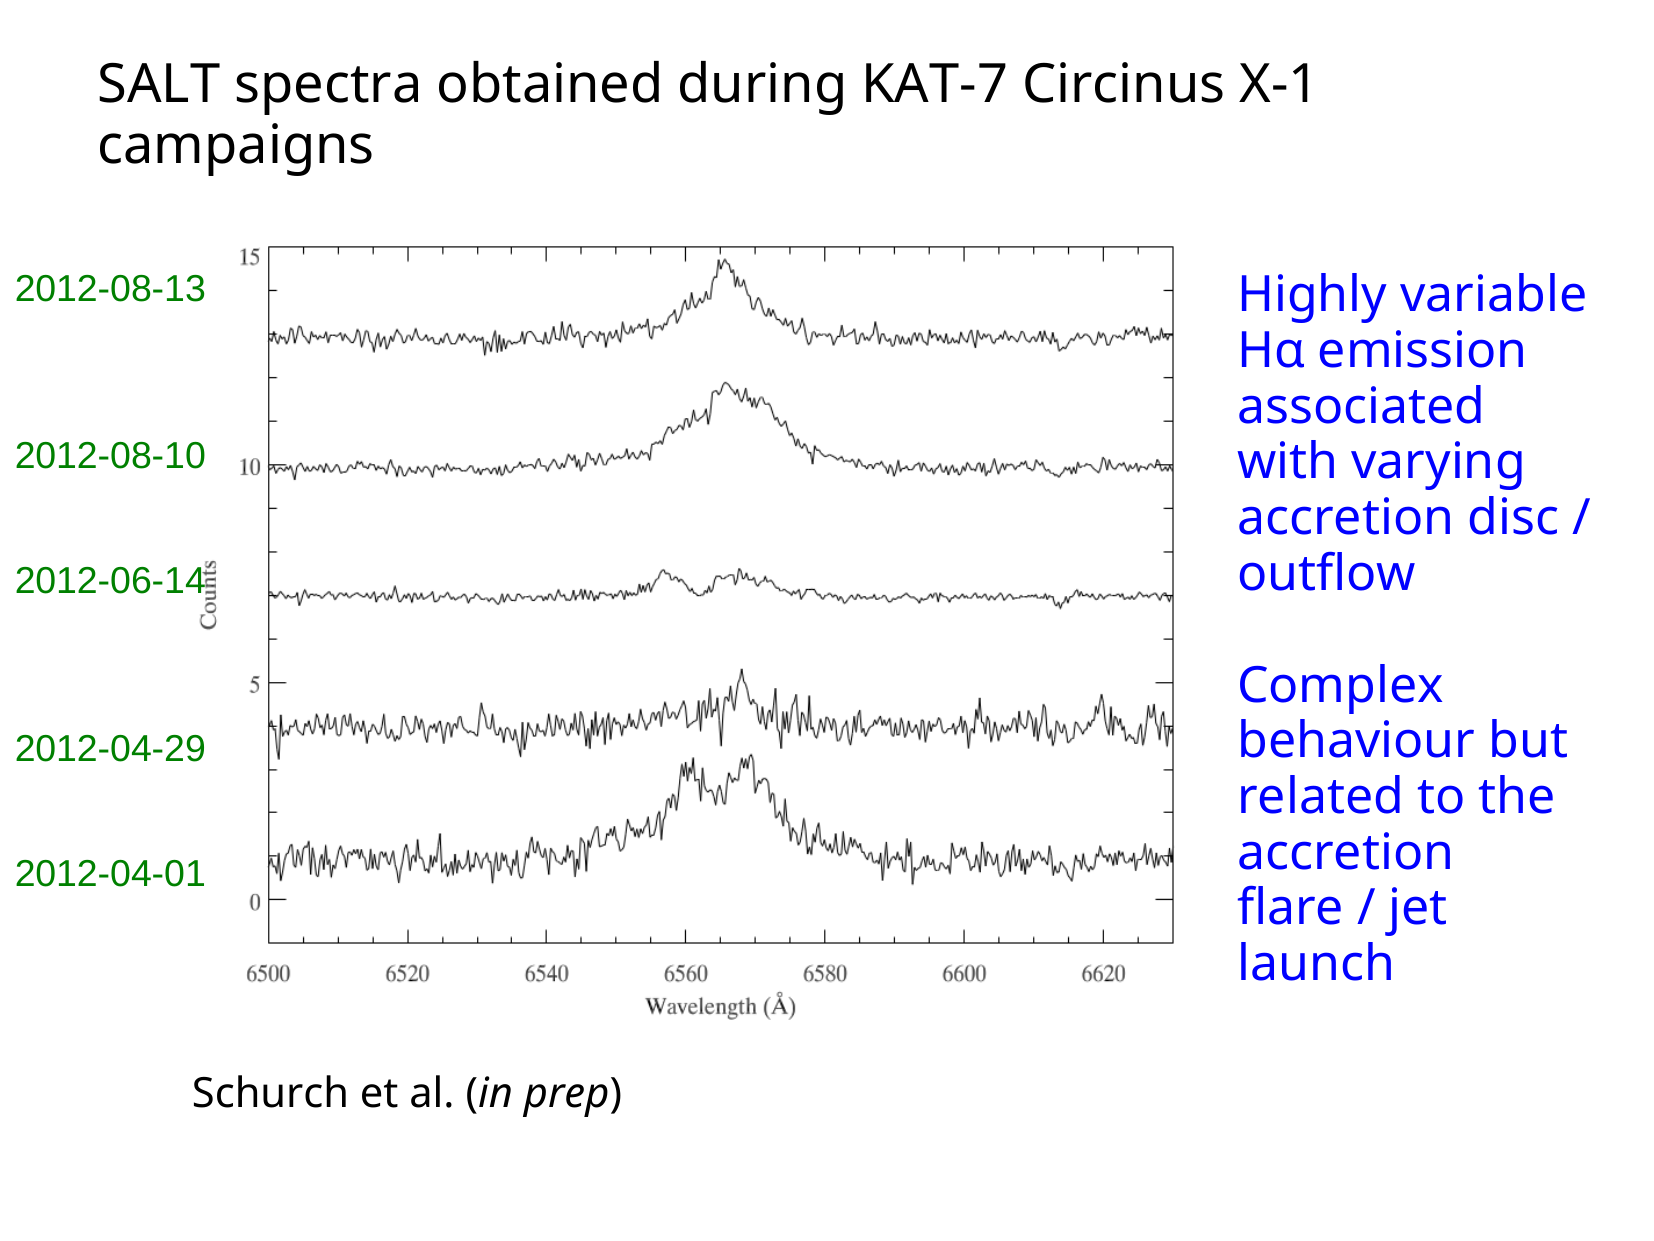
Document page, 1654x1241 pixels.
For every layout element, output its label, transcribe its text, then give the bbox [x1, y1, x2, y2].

text_box Highly variable Hα emission associated with varying accretion disc / outflow Complex behaviour but related to the accretion flare / jet launch [1222, 259, 1613, 944]
picture [0, 135, 1306, 1135]
text_box Schurch et al. (in prep) [177, 1062, 898, 1125]
picture [244, 149, 258, 160]
text_box 2012-08-13 2012-08-10 2012-06-14 2012-04-29 2012-04-01 [0, 260, 272, 903]
picture [213, 137, 229, 160]
picture [290, 137, 306, 160]
text_box SALT spectra obtained during KAT-7 Circinus X-1 campaigns [82, 47, 1595, 123]
picture [130, 149, 144, 160]
